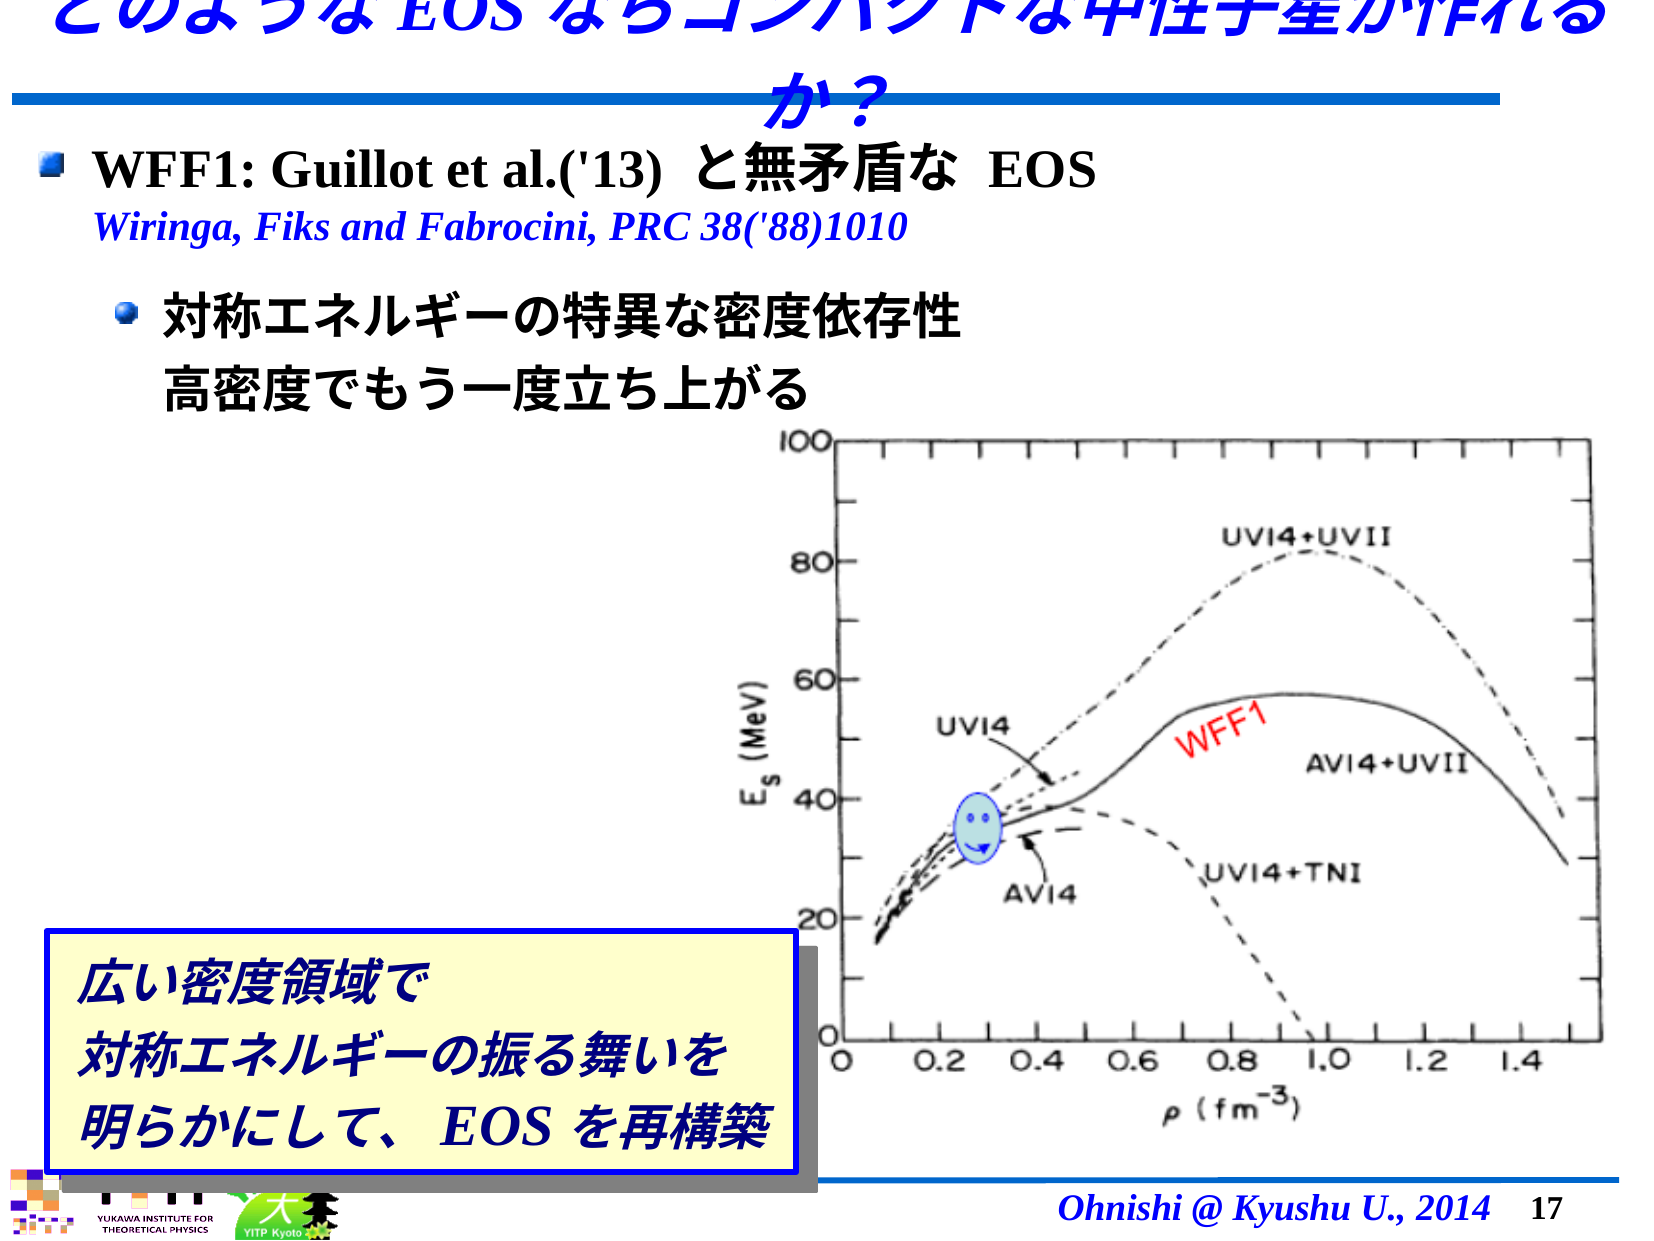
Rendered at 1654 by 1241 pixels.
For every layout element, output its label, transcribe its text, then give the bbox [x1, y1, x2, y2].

title どのようなEOSならコンパクトな中性子星が作れるか？ [0, 0, 1654, 99]
text_box 広い密度領域で 対称エネルギーの振る舞いを 明らかにして、EOSを再構築 [46, 930, 742, 1120]
list WFF1: Guillot et al.('13) と無矛盾な EOS Wiringa, Fiks and Fabrocini, PRC 38('88)1010 対称エネルギーの特異な密度依存性 高密度でもう一度立ち上がる [20, 124, 1621, 1137]
picture [0, 1154, 340, 1241]
picture [734, 414, 1621, 1137]
